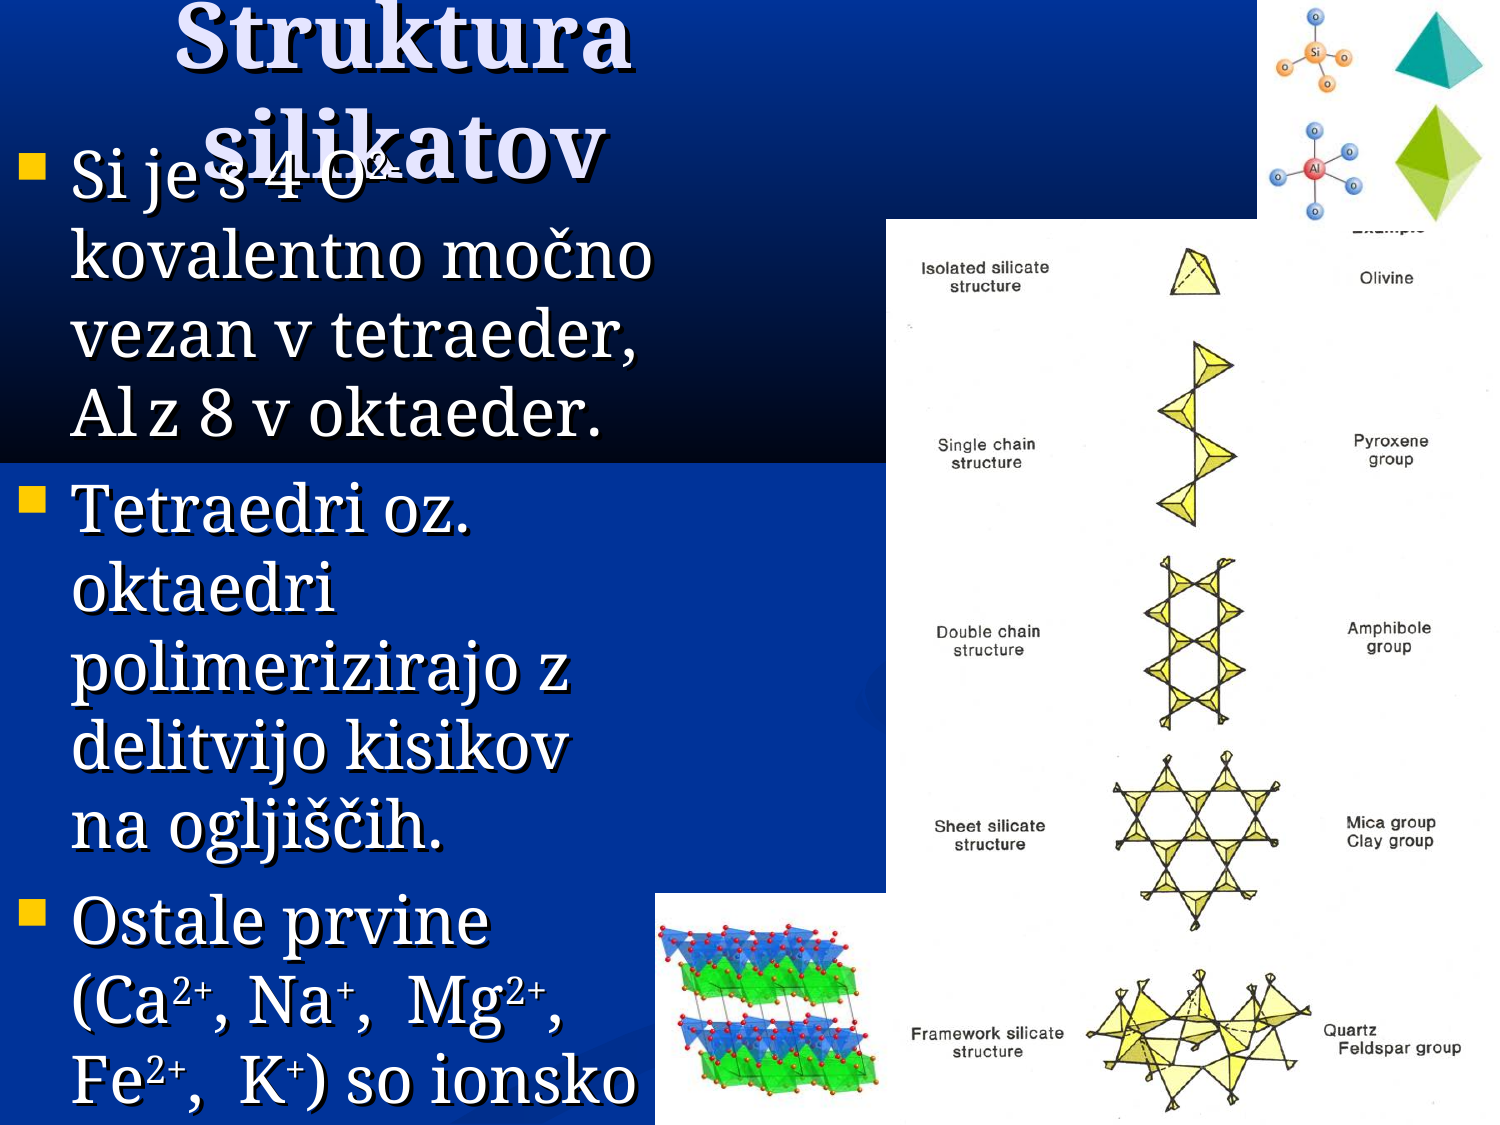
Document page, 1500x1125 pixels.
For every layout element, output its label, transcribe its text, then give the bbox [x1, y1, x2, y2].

title Struktura silikatov [0, 0, 810, 173]
picture [655, 893, 888, 1125]
text_box [886, 0, 1500, 1125]
list Si je s 4 O2- kovalentno močno vezan v tetraeder, Al z 8 v oktaeder. Tetraedri oz. oktaedri polimerizirajo z delitvijo kisikov na ogljiščih. Ostale prvine (Ca2+, Na+, Mg2+, Fe2+, K+) so ionsko vezane med njih. [0, 125, 680, 1125]
